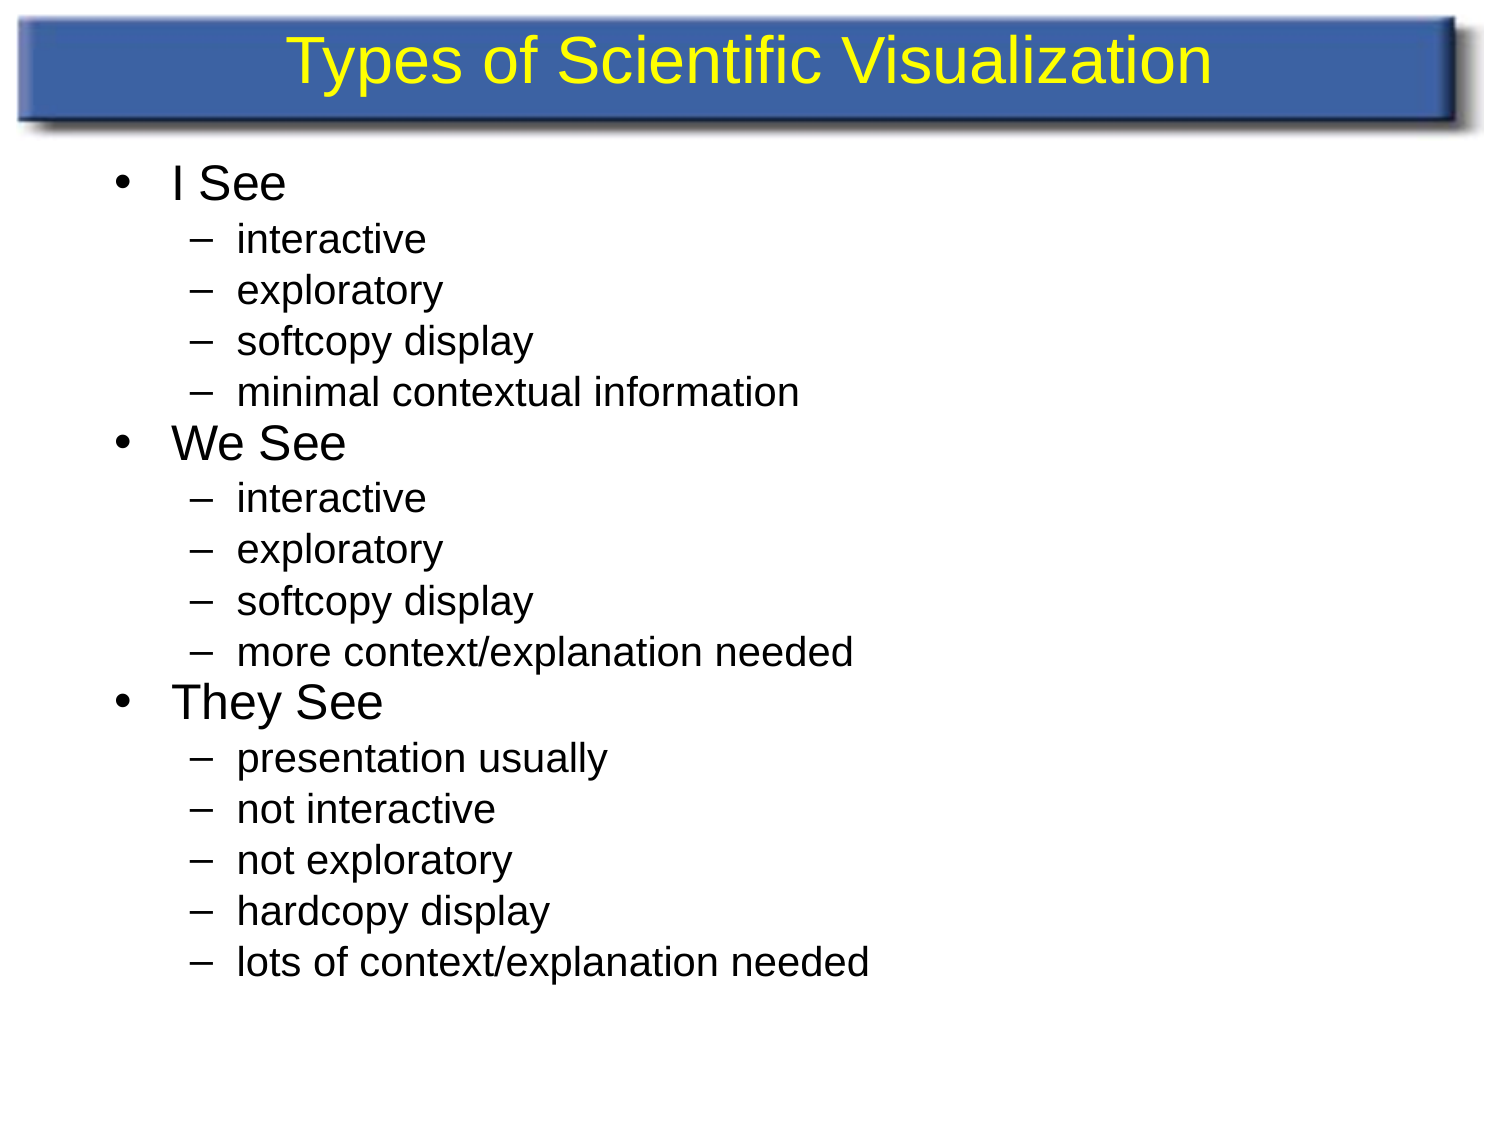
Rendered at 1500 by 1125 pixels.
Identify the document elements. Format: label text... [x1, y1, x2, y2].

list I See interactive exploratory softcopy display minimal contextual information We See interactive exploratory softcopy display more context/explanation needed They See presentation usually not interactive not exploratory hardcopy display lots of context/explanation needed [99, 149, 1375, 1075]
picture [16, 13, 1484, 141]
title Types of Scientific Visualization [112, 9, 1388, 105]
